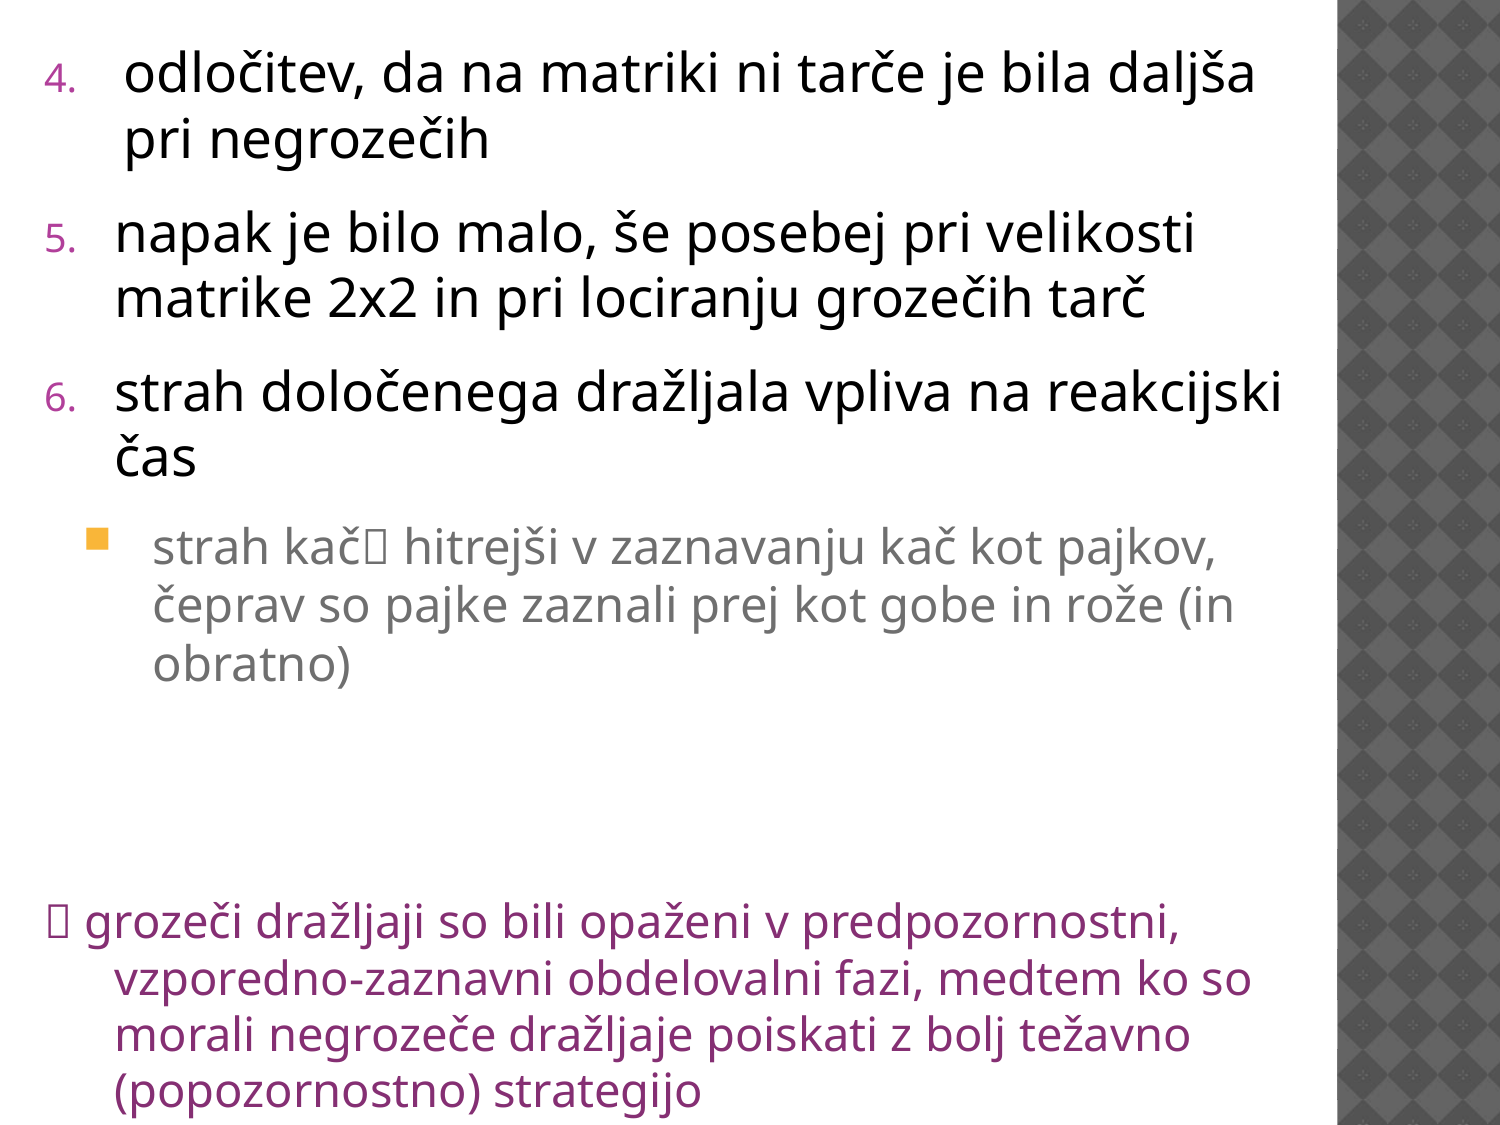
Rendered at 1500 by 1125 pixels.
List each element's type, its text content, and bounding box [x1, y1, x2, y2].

picture [1337, 0, 1500, 1125]
list odločitev, da na matriki ni tarče je bila daljša pri negrozečih napak je bilo malo, še posebej pri velikosti matrike 2x2 in pri lociranju grozečih tarč strah določenega dražljala vpliva na reakcijski čas strah kač hitrejši v zaznavanju kač kot pajkov, čeprav so pajke zaznali prej kot gobe in rože (in obratno)  grozeči dražljaji so bili opaženi v predpozornostni, vzporedno-zaznavni obdelovalni fazi, medtem ko so morali negrozeče dražljaje poiskati z bolj težavno (popozornostno) strategijo [29, 30, 1306, 1125]
